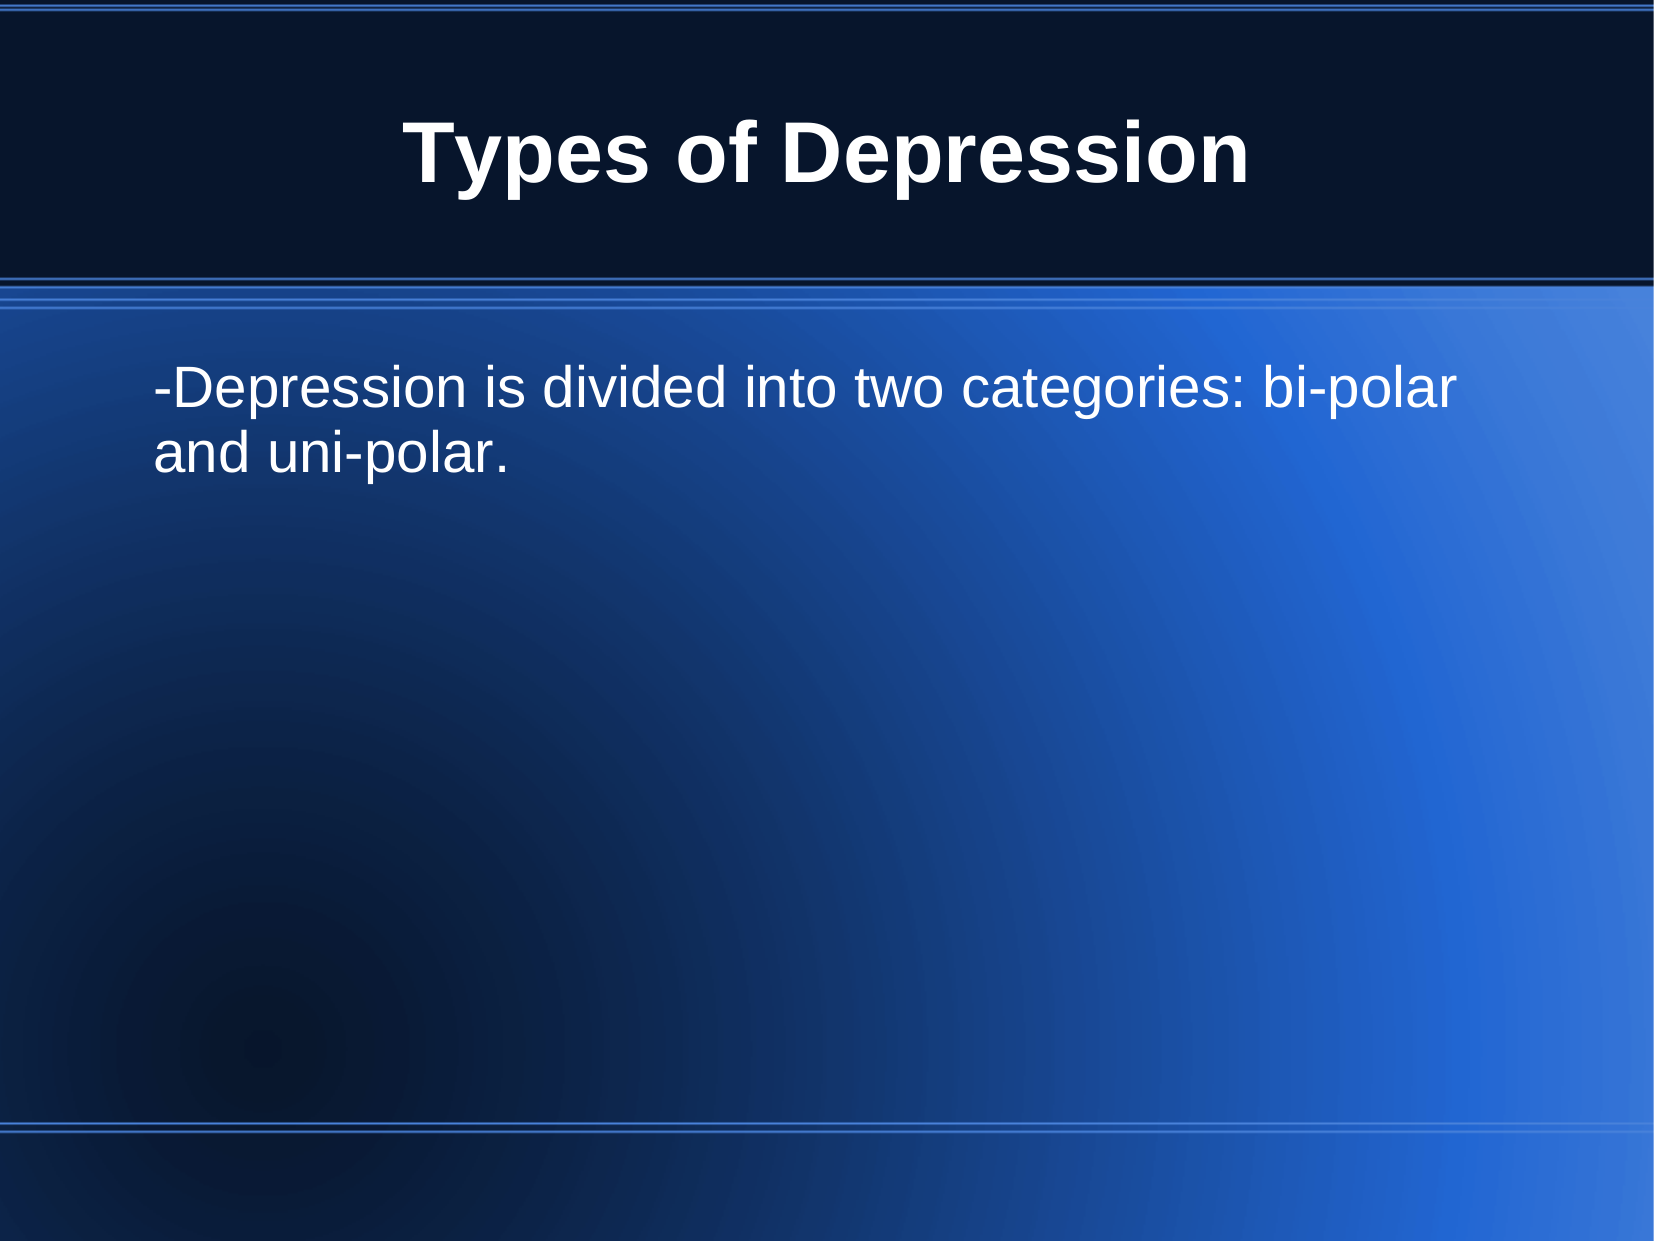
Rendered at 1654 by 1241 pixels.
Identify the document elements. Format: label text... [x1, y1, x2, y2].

list -Depression is divided into two categories: bi-polar and uni-polar. [82, 355, 1571, 1058]
picture [0, 0, 1654, 1241]
title Types of Depression [82, 49, 1571, 257]
